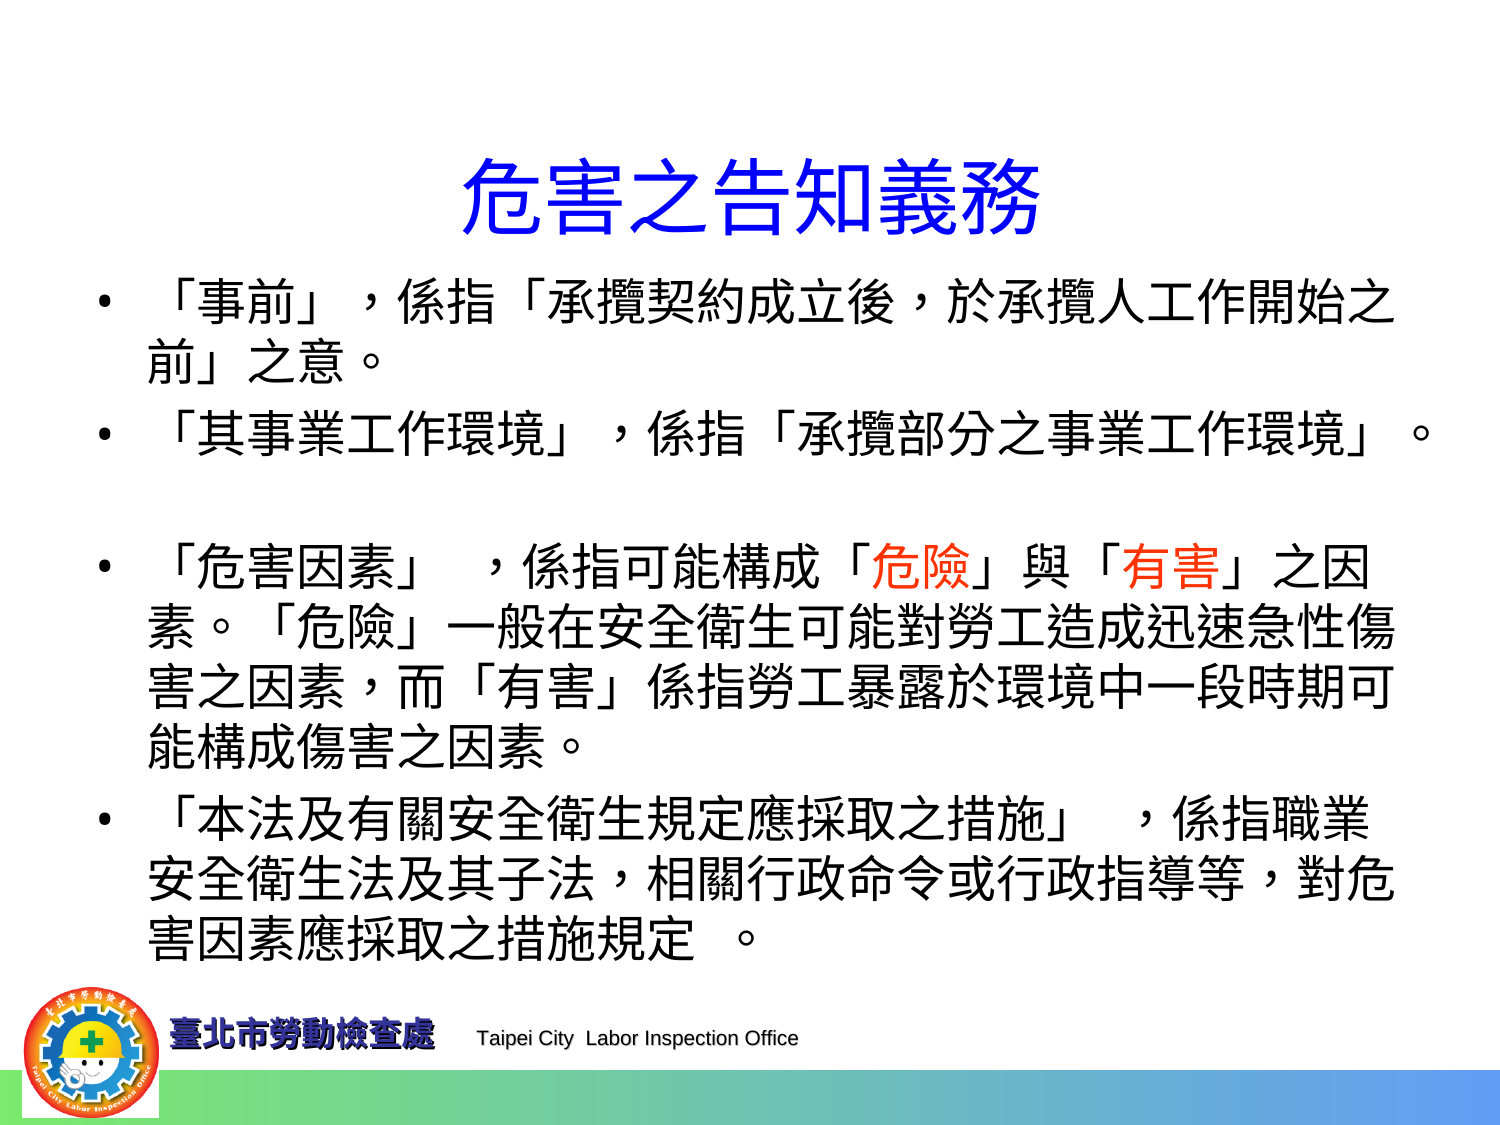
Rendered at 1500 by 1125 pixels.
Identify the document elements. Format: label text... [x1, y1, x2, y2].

title 危害之告知義務 [76, 137, 1427, 325]
list 「事前」，係指「承攬契約成立後，於承攬人工作開始之前」之意。 「其事業工作環境」，係指「承攬部分之事業工作環境」。 「危害因素」 ，係指可能構成「危險」與「有害」之因素。「危險」一般在安全衛生可能對勞工造成迅速急性傷害之因素，而「有害」係指勞工暴露於環境中一段時期可能構成傷害之因素。 「本法及有關安全衛生規定應採取之措施」 ，係指職業安全衛生法及其子法，相關行政命令或行政指導等，對危害因素應採取之措施規定 。 [75, 262, 1426, 1005]
picture [22, 987, 159, 1118]
